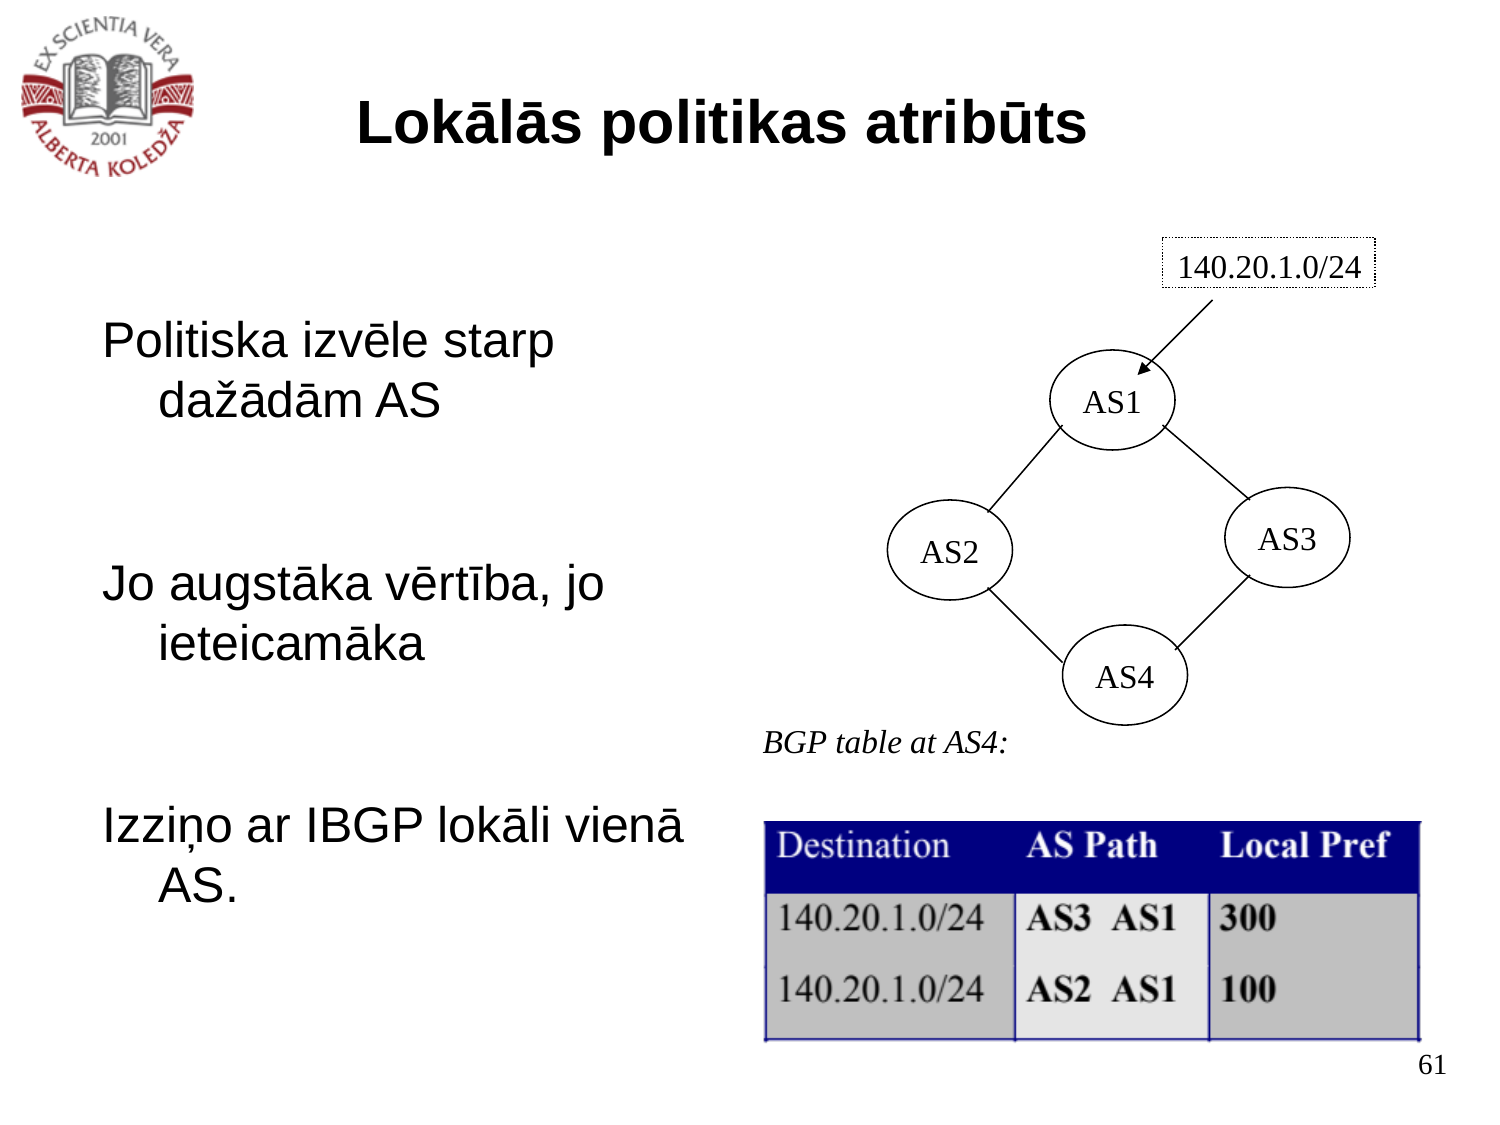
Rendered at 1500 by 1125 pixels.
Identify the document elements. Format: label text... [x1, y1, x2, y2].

chart [750, 821, 1500, 1064]
text_box AS4 [1080, 647, 1170, 703]
picture [21, 16, 194, 177]
text_box AS3 [1242, 509, 1332, 566]
text_box BGP table at AS4: [747, 712, 1025, 768]
text_box <skaitlis> [1312, 1064, 1463, 1101]
text_box 140.20.1.0/24 [1162, 237, 1378, 293]
text_box AS1 [1068, 372, 1157, 428]
text_box AS2 [905, 522, 995, 578]
list Politiska izvēle starp dažādām AS Jo augstāka vērtība, jo ieteicamāka Izziņo ar IBGP lokāli vienā AS. [87, 299, 763, 1038]
title Lokālās politikas atribūts [50, 62, 1374, 175]
